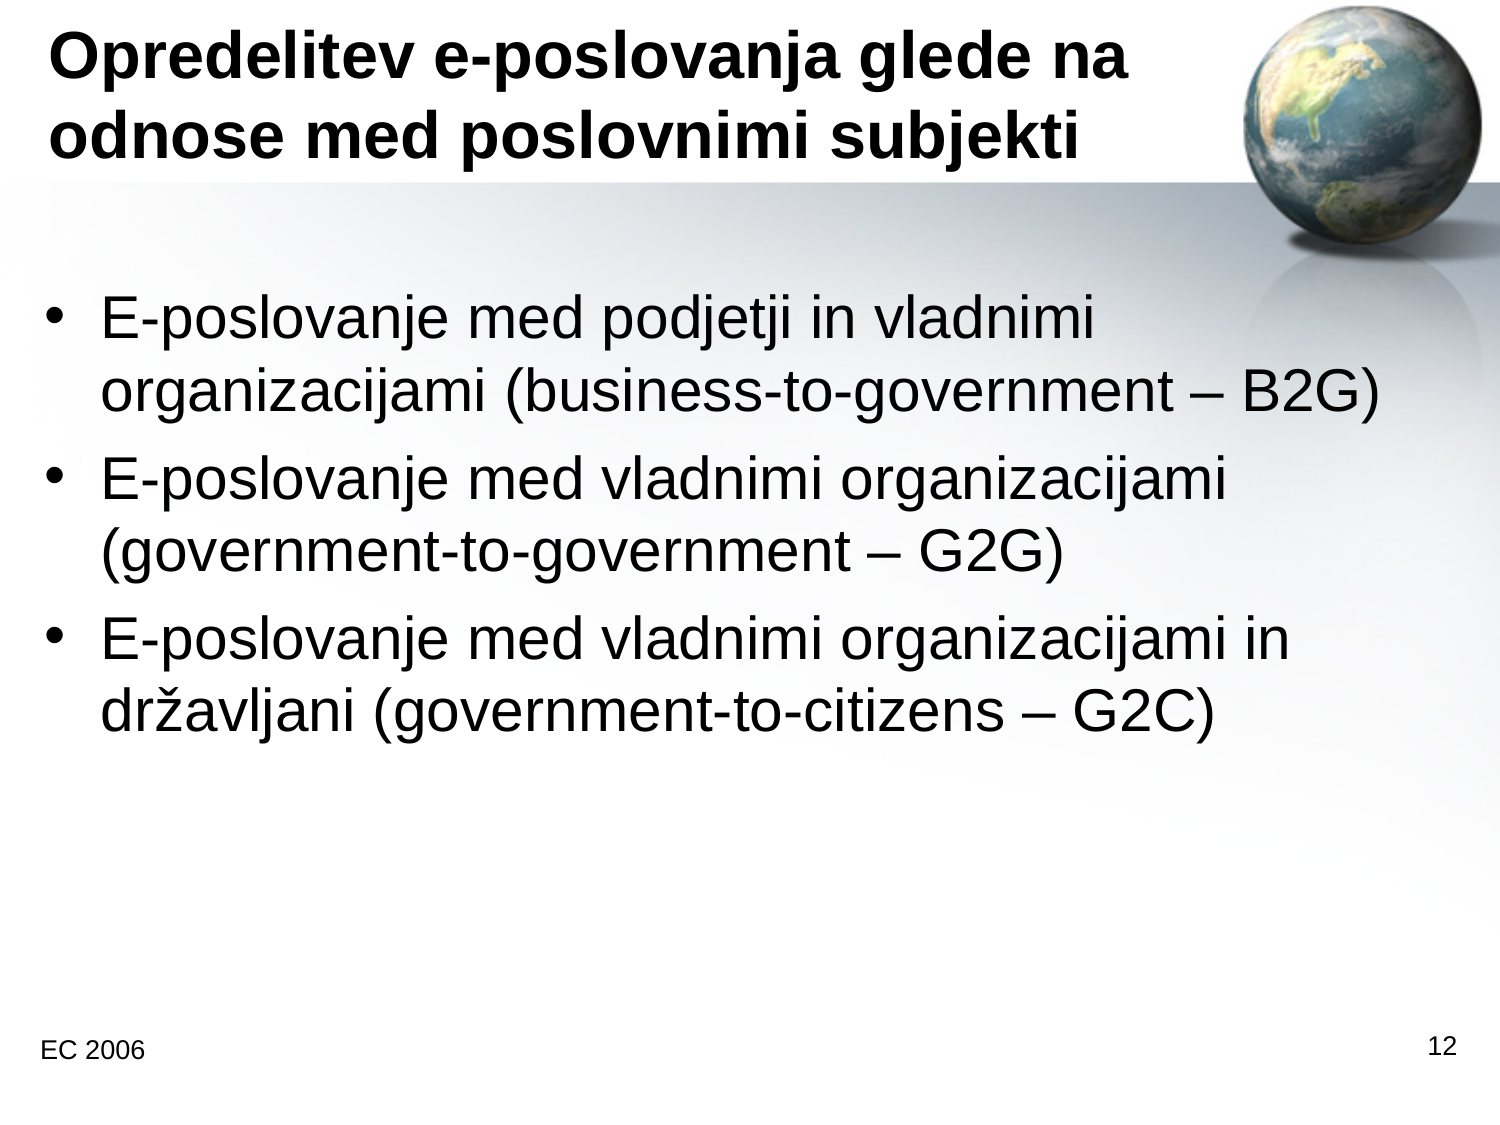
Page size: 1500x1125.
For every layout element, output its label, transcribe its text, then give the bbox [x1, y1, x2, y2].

text_box <number> [1159, 1020, 1473, 1096]
text_box EC 2006 [25, 1025, 338, 1101]
list E-poslovanje med podjetji in vladnimi organizacijami (business-to-government – B2G) E-poslovanje med vladnimi organizacijami (government-to-government – G2G) E-poslovanje med vladnimi organizacijami in državljani (government-to-citizens – G2C) [29, 271, 1471, 995]
title Opredelitev e-poslovanja glede na odnose med poslovnimi subjekti [33, 4, 1239, 180]
picture [0, 0, 1500, 1125]
